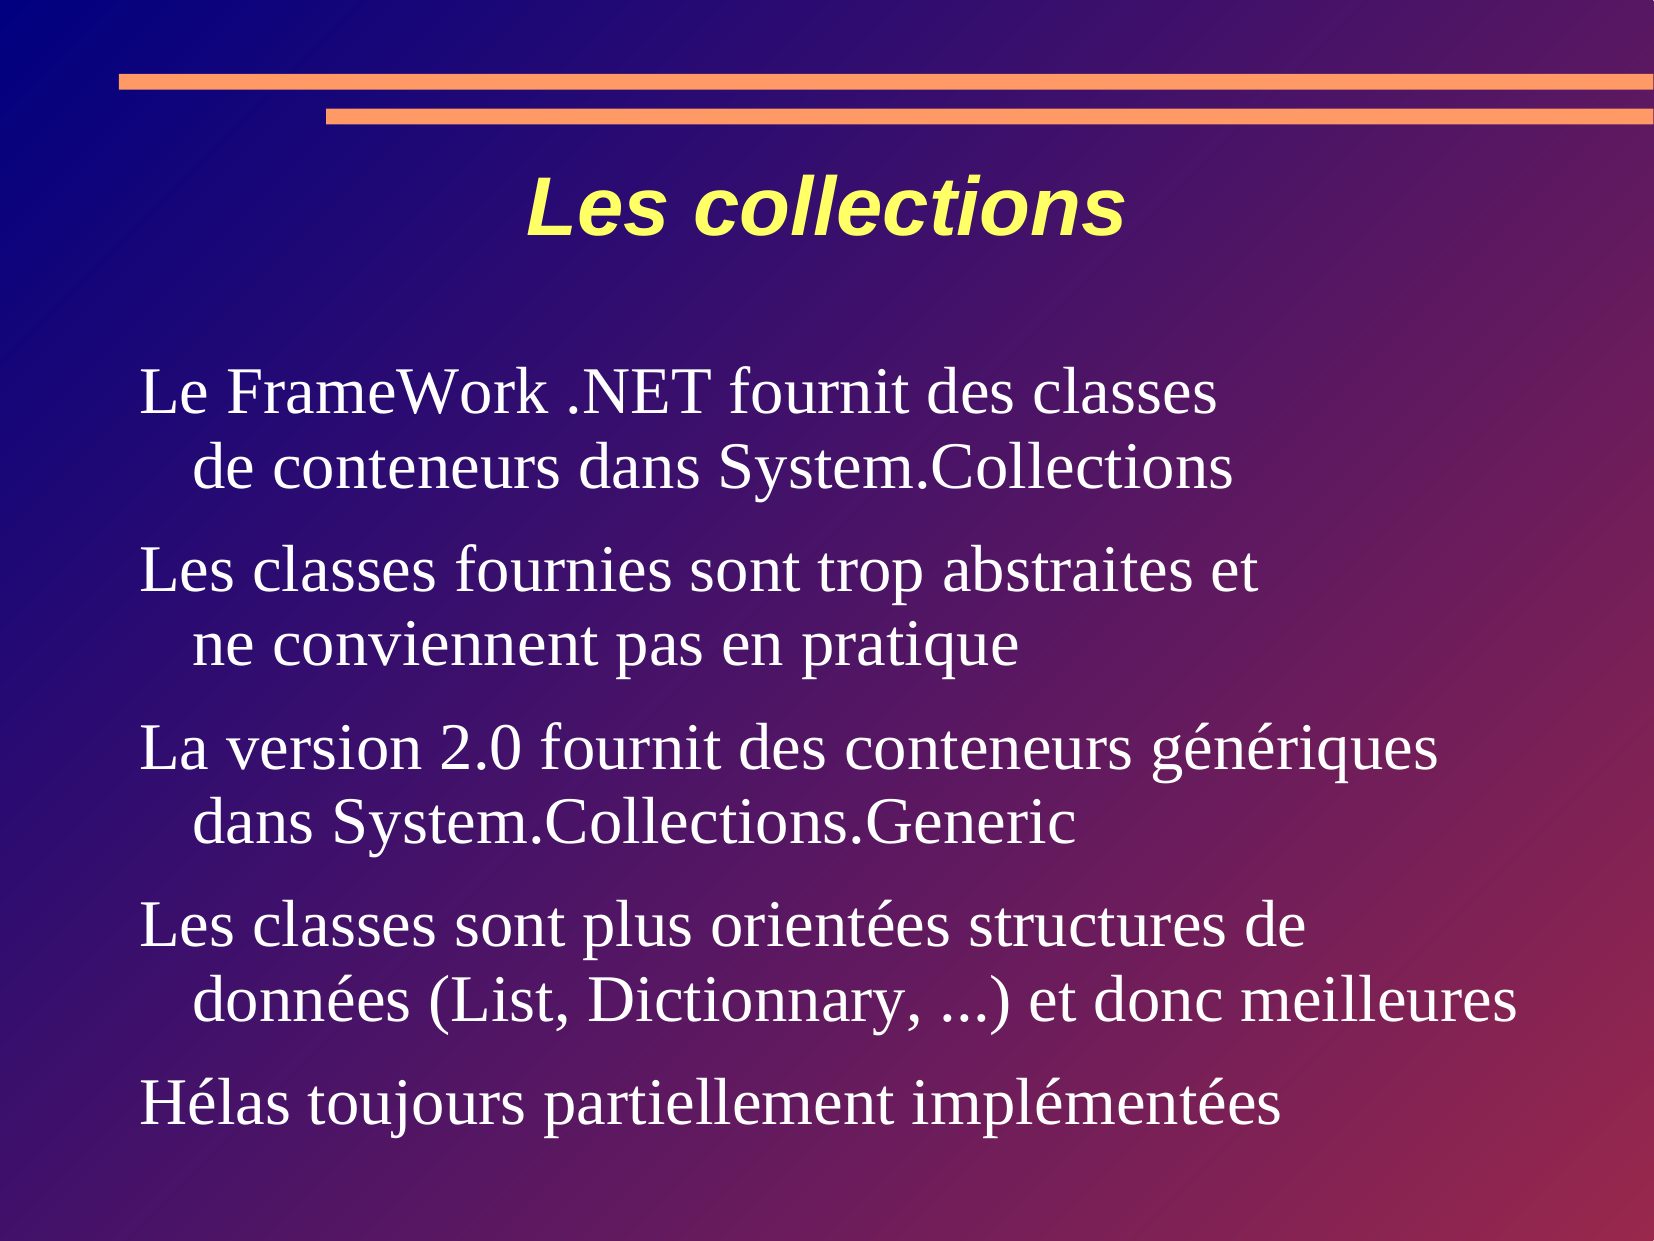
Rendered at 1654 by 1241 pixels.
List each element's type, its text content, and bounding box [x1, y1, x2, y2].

list Le FrameWork .NET fournit des classes de conteneurs dans System.Collections Les classes fournies sont trop abstraites et ne conviennent pas en pratique La version 2.0 fournit des conteneurs génériques dans System.Collections.Generic Les classes sont plus orientées structures de données (List, Dictionnary, ...) et donc meilleures Hélas toujours partiellement implémentées [121, 354, 1534, 1140]
title Les collections [121, 102, 1534, 311]
